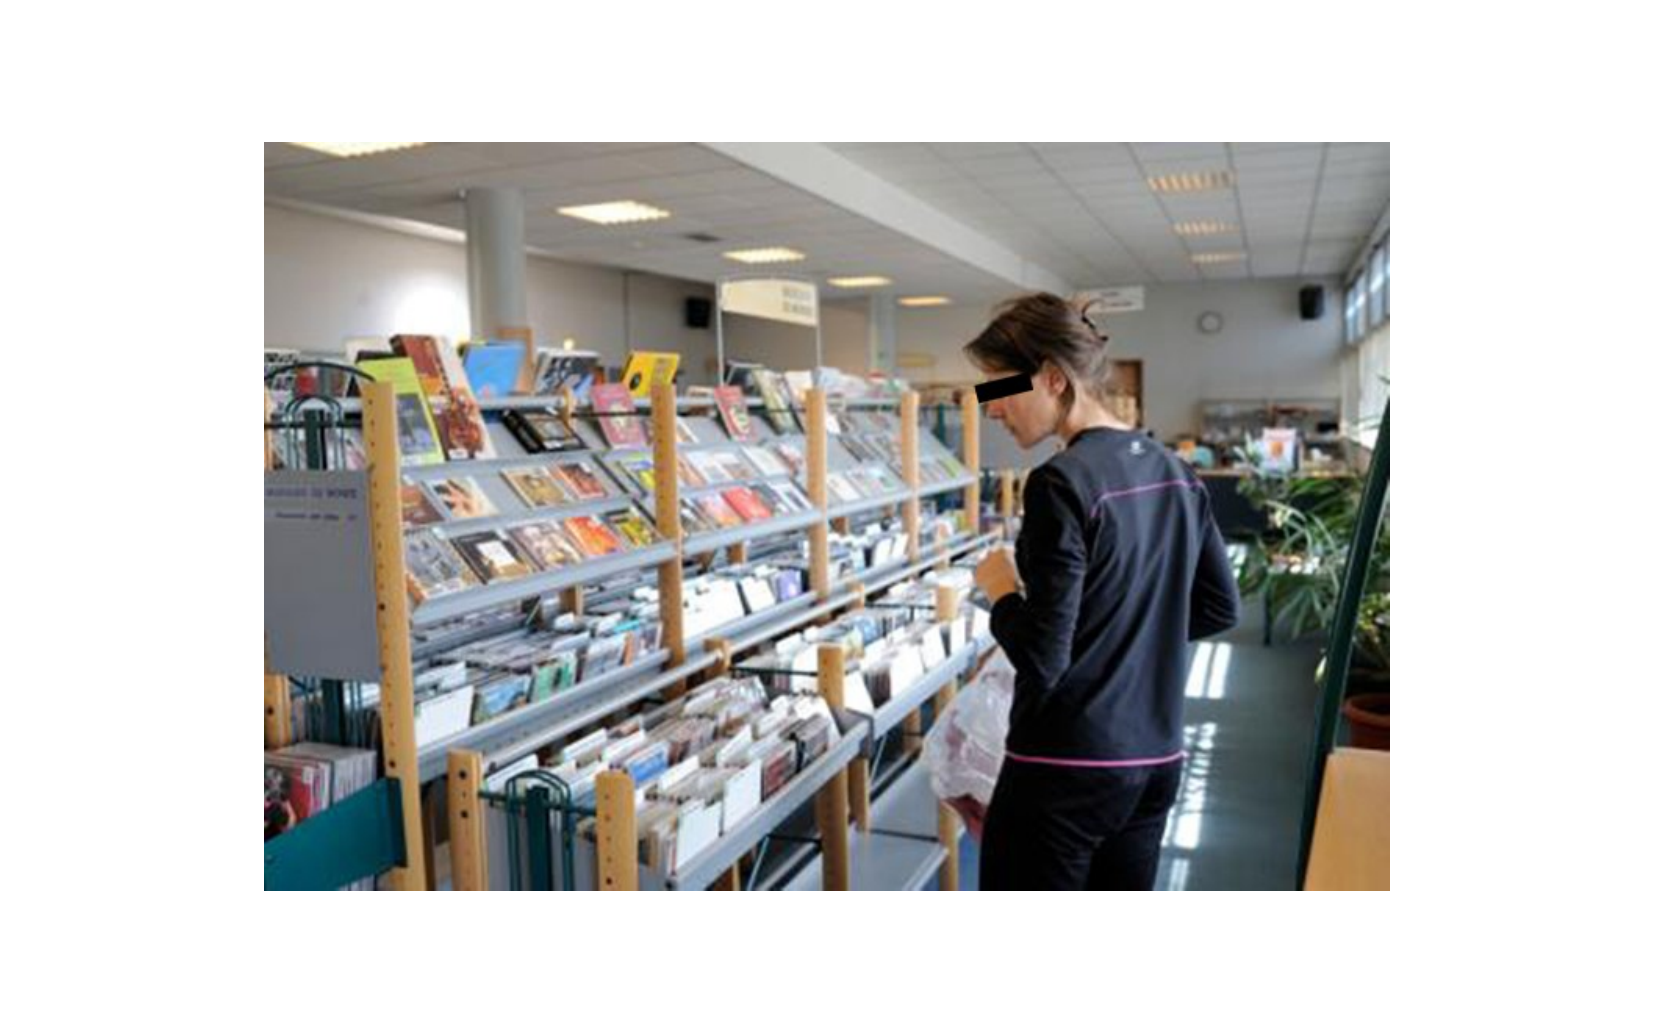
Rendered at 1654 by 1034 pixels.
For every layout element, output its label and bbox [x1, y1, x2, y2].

picture [264, 142, 1390, 891]
